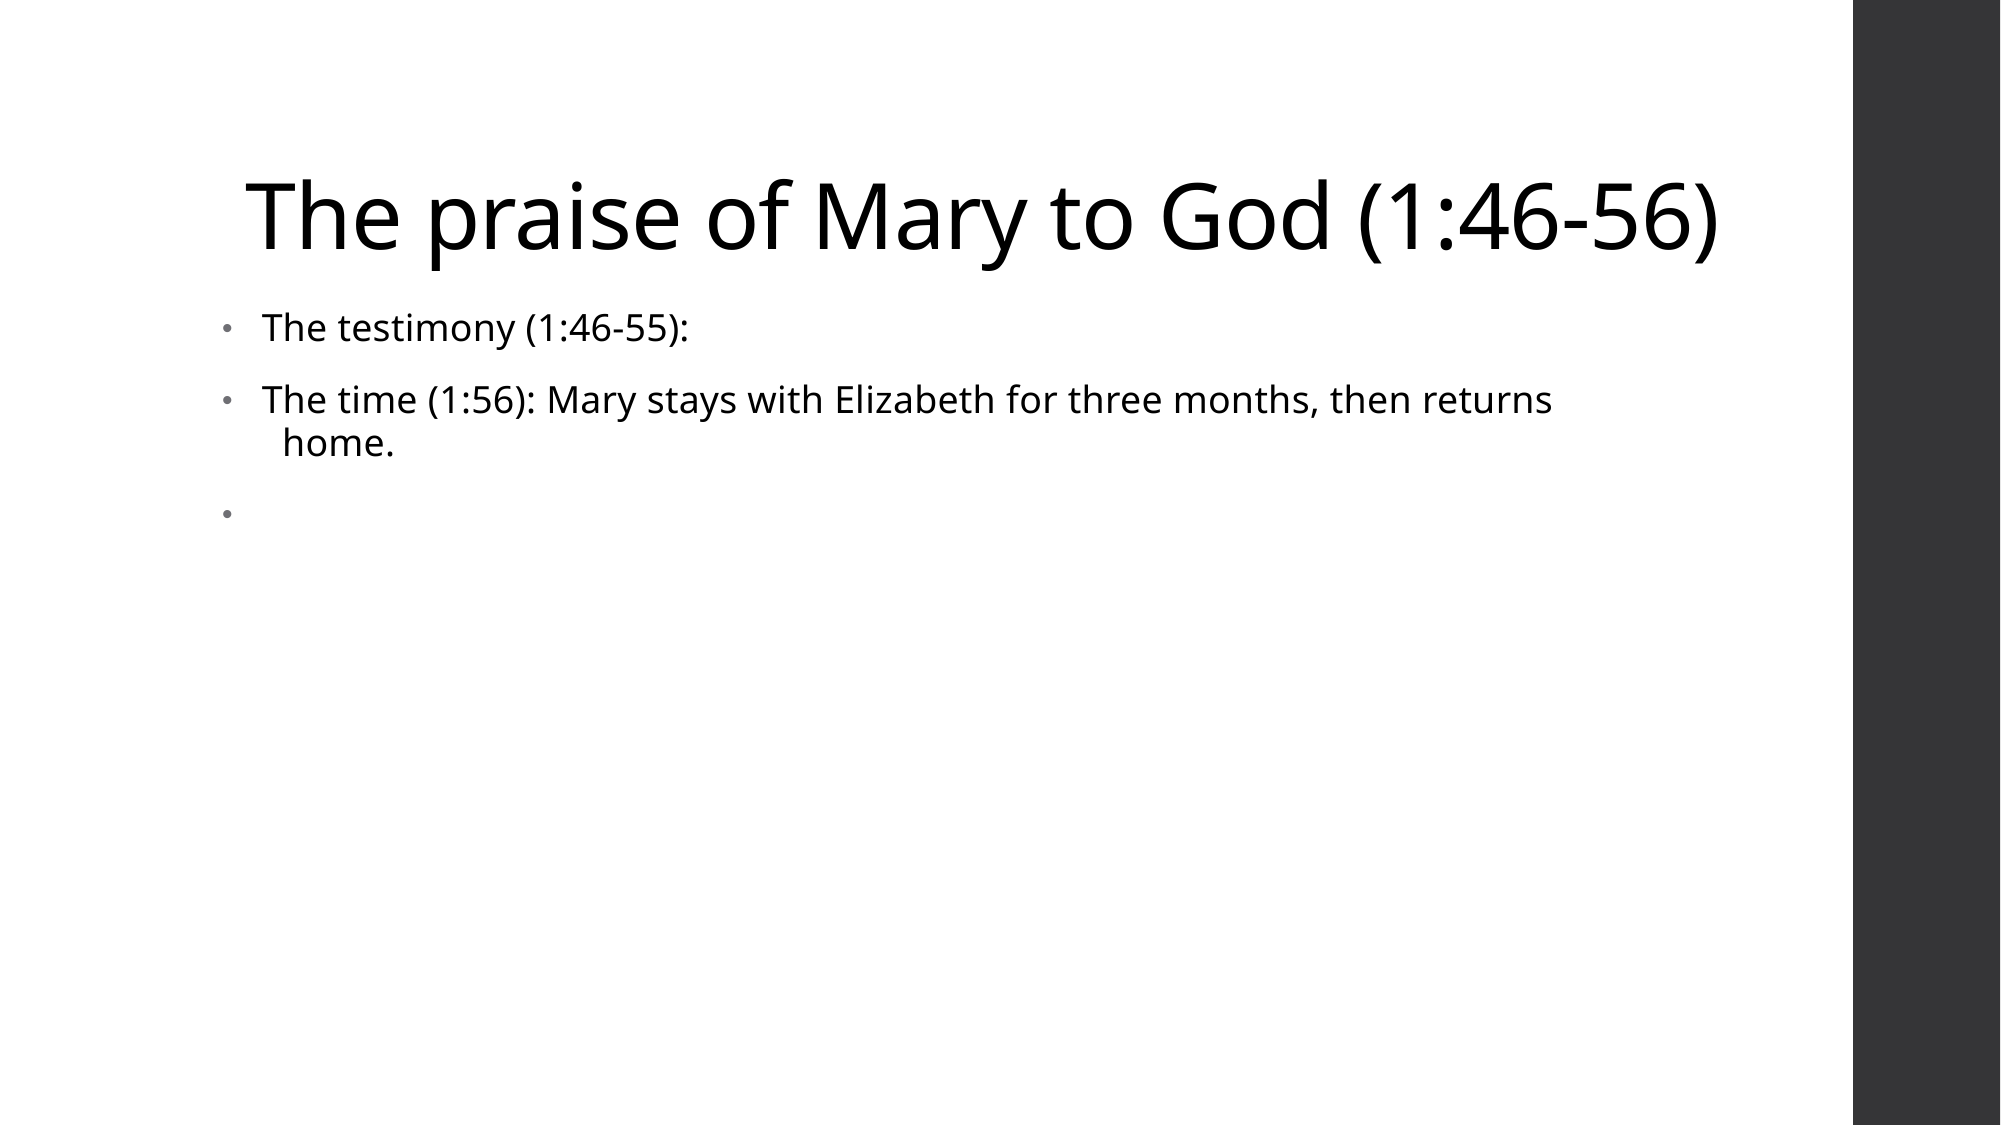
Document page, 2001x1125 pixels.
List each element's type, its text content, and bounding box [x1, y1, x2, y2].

title The praise of Mary to God (1:46-56) [206, 60, 1797, 278]
list The testimony (1:46-55): The time (1:56): Mary stays with Elizabeth for three months, then returns home. [206, 299, 1617, 1014]
